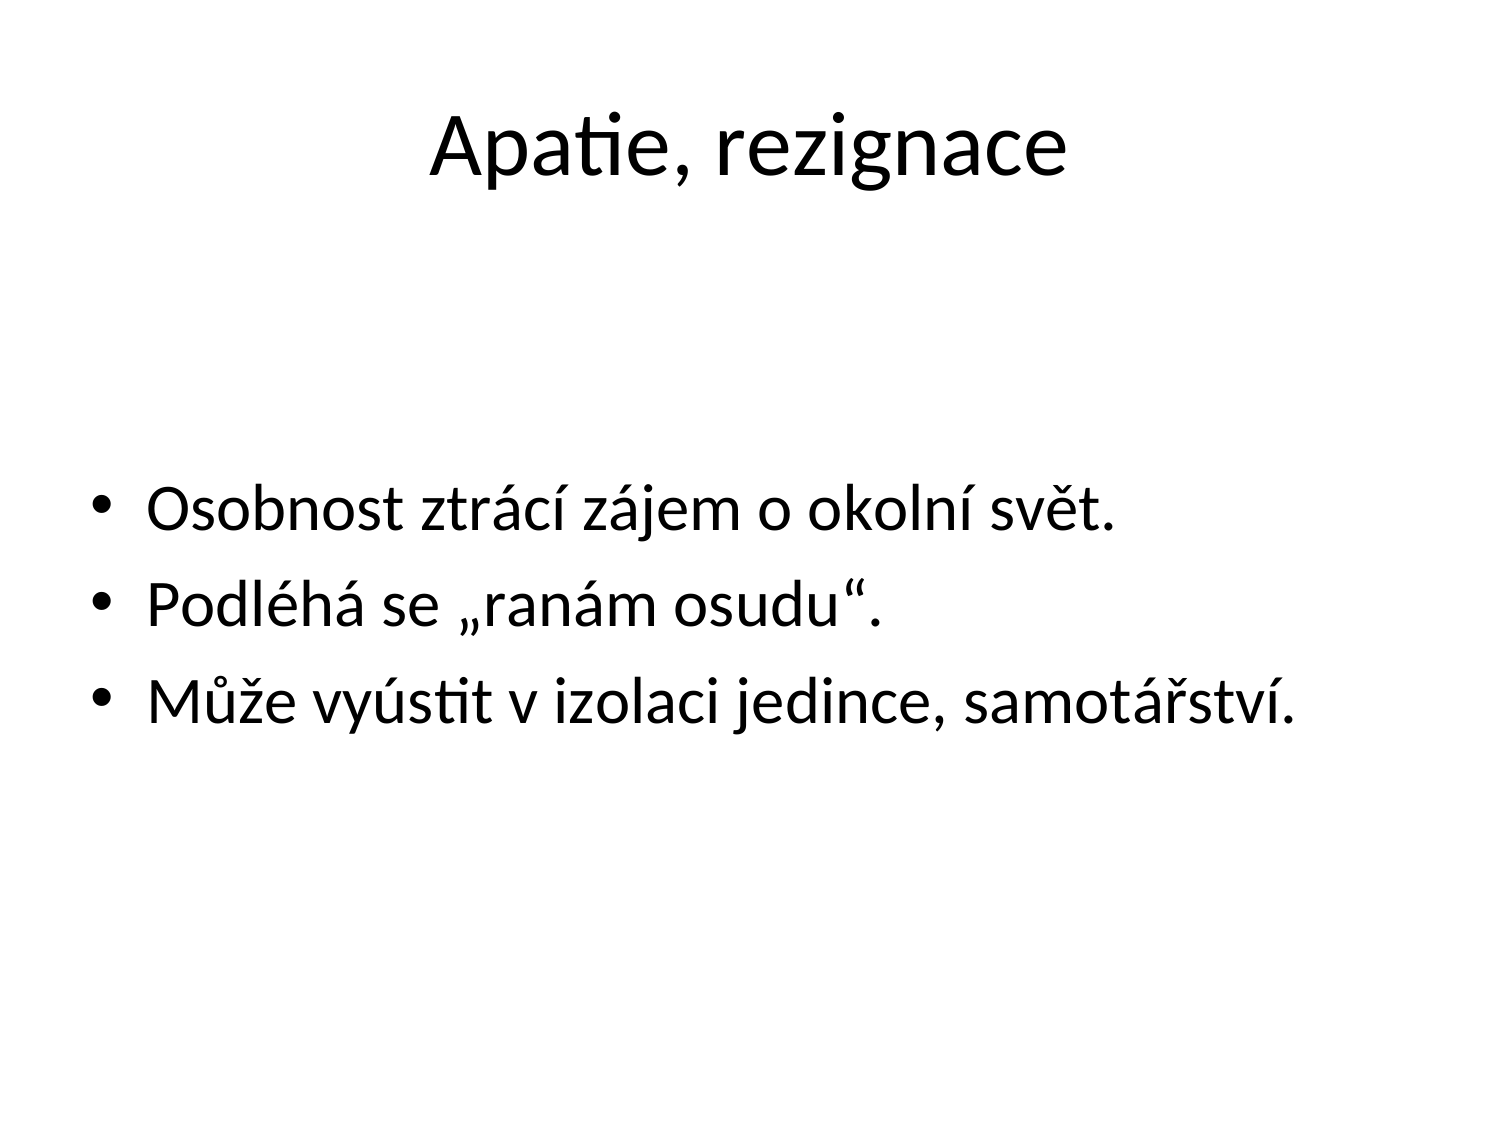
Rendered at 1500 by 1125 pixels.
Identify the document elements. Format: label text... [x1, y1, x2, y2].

title Apatie, rezignace [75, 45, 1426, 233]
list Osobnost ztrácí zájem o okolní svět. Podléhá se „ranám osudu“. Může vyústit v izolaci jedince, samotářství. [75, 262, 1426, 1006]
